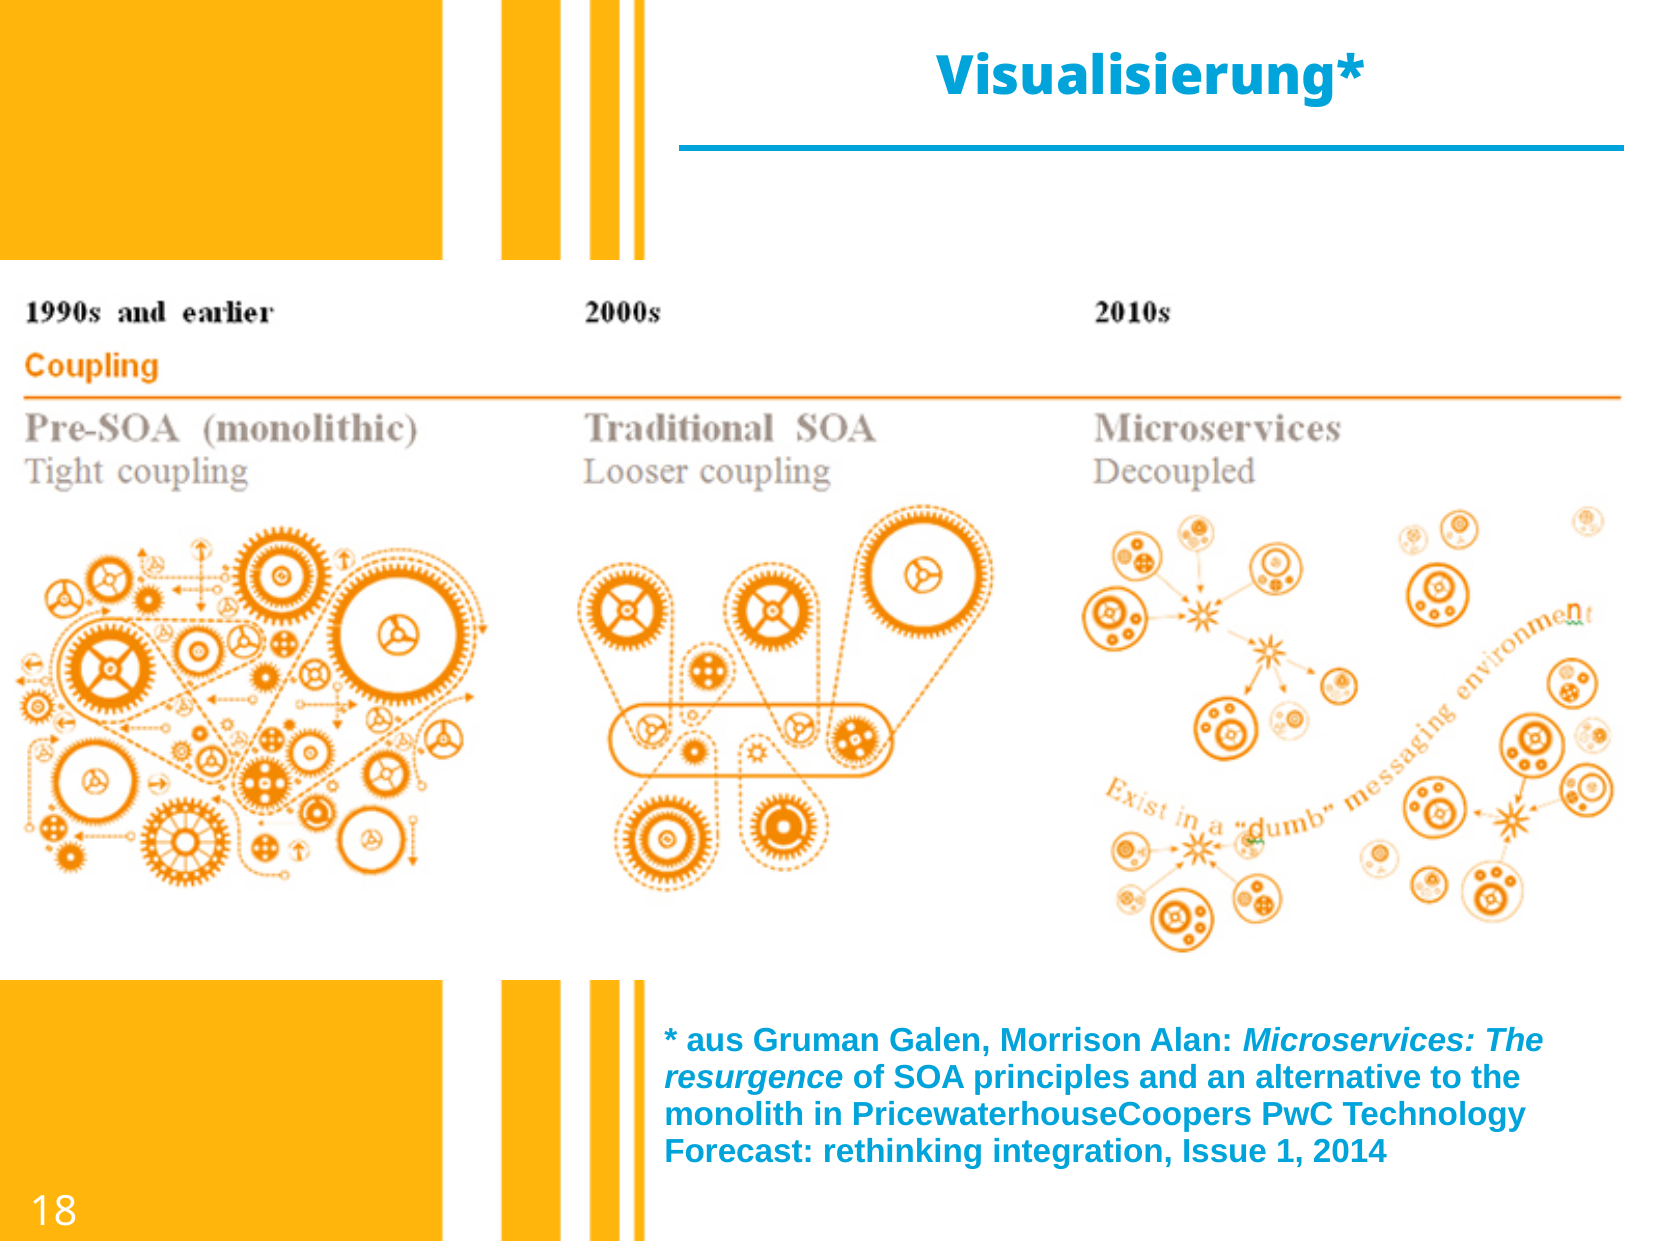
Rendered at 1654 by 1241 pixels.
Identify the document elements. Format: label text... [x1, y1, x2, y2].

picture [0, 0, 1654, 1241]
text_box * aus Gruman Galen, Morrison Alan: Microservices: The resurgence of SOA principles and an alternative to the monolith in PricewaterhouseCoopers PwC Technology Forecast: rethinking integration, Issue 1, 2014 [649, 1014, 1625, 1211]
title Visualisierung* [679, 29, 1625, 119]
